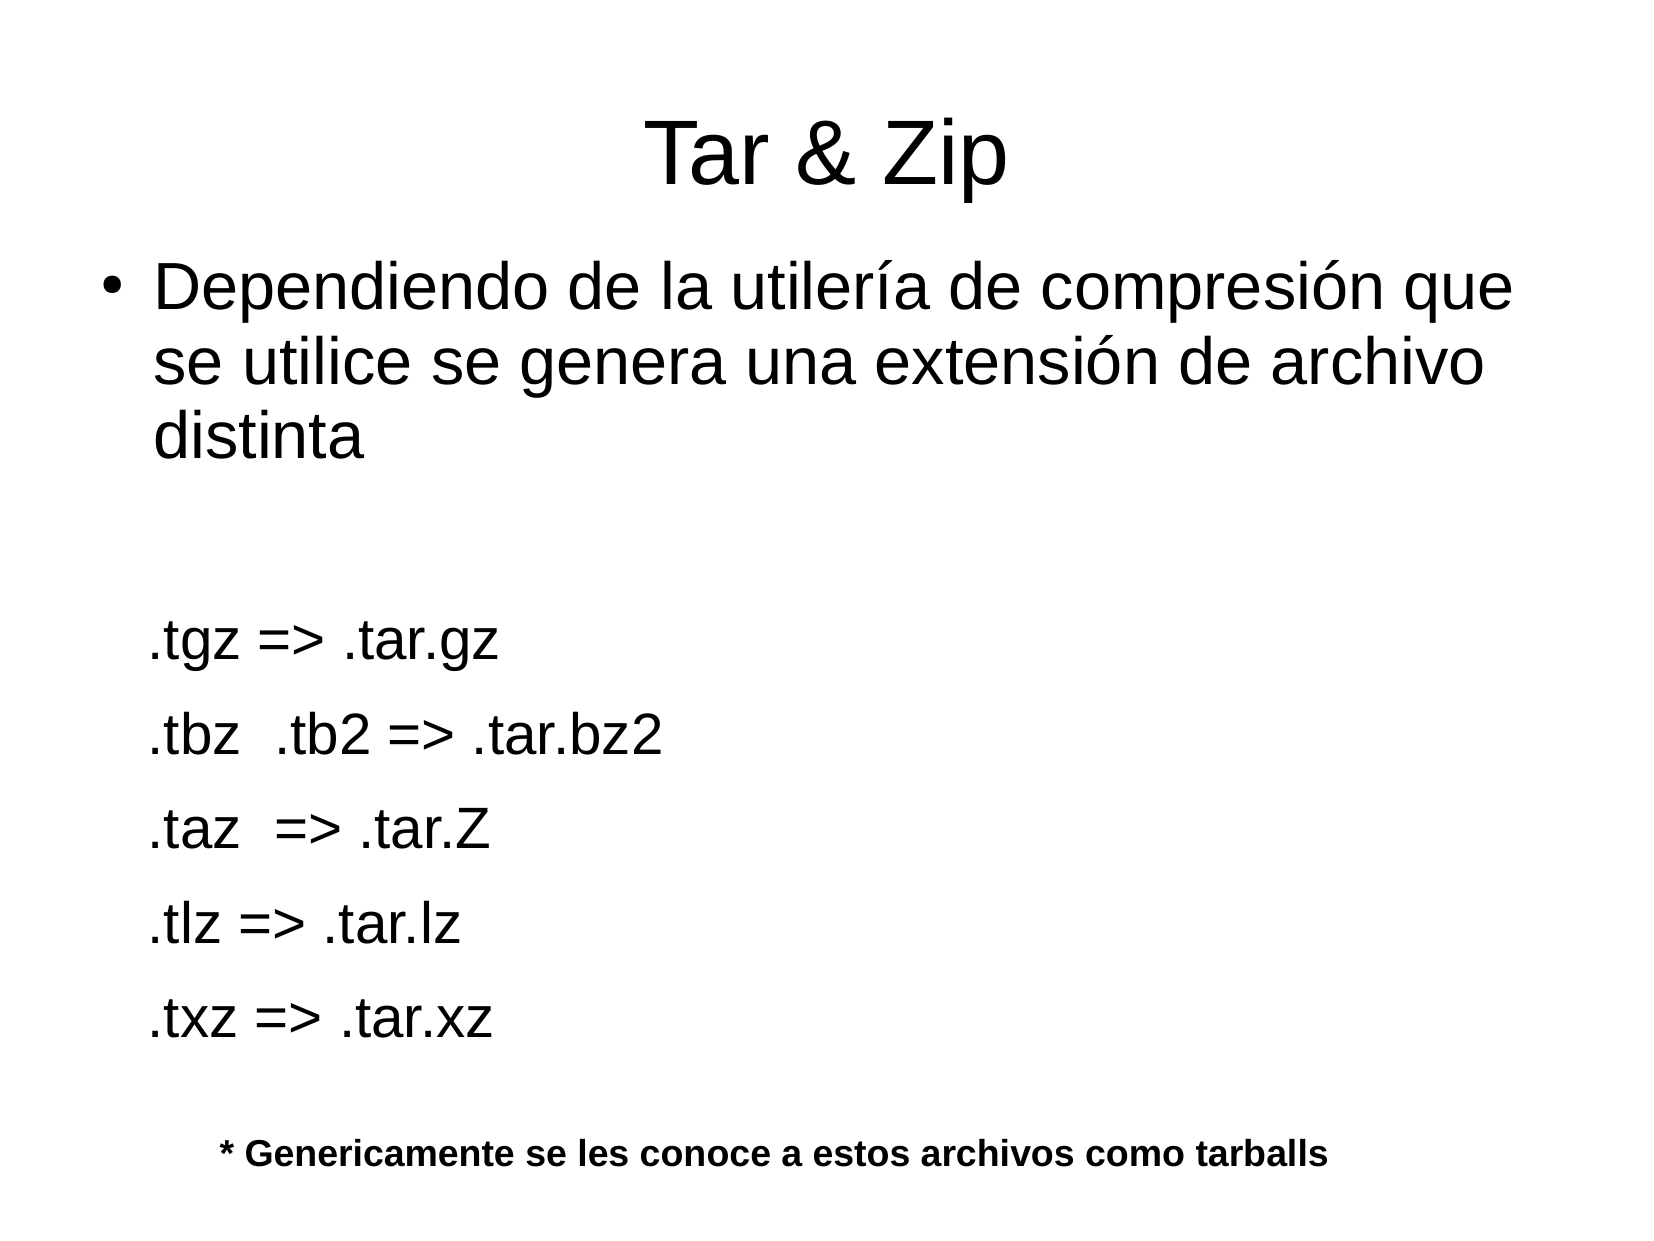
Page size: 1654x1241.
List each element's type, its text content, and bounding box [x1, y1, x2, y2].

list Dependiendo de la utilería de compresión que se utilice se genera una extensión de archivo distinta .tgz => .tar.gz .tbz .tb2 => .tar.bz2 .taz => .tar.Z .tlz => .tar.lz .txz => .tar.xz [82, 248, 1571, 1068]
text_box * Genericamente se les conoce a estos archivos como tarballs [204, 1125, 1345, 1182]
title Tar & Zip [82, 49, 1571, 248]
